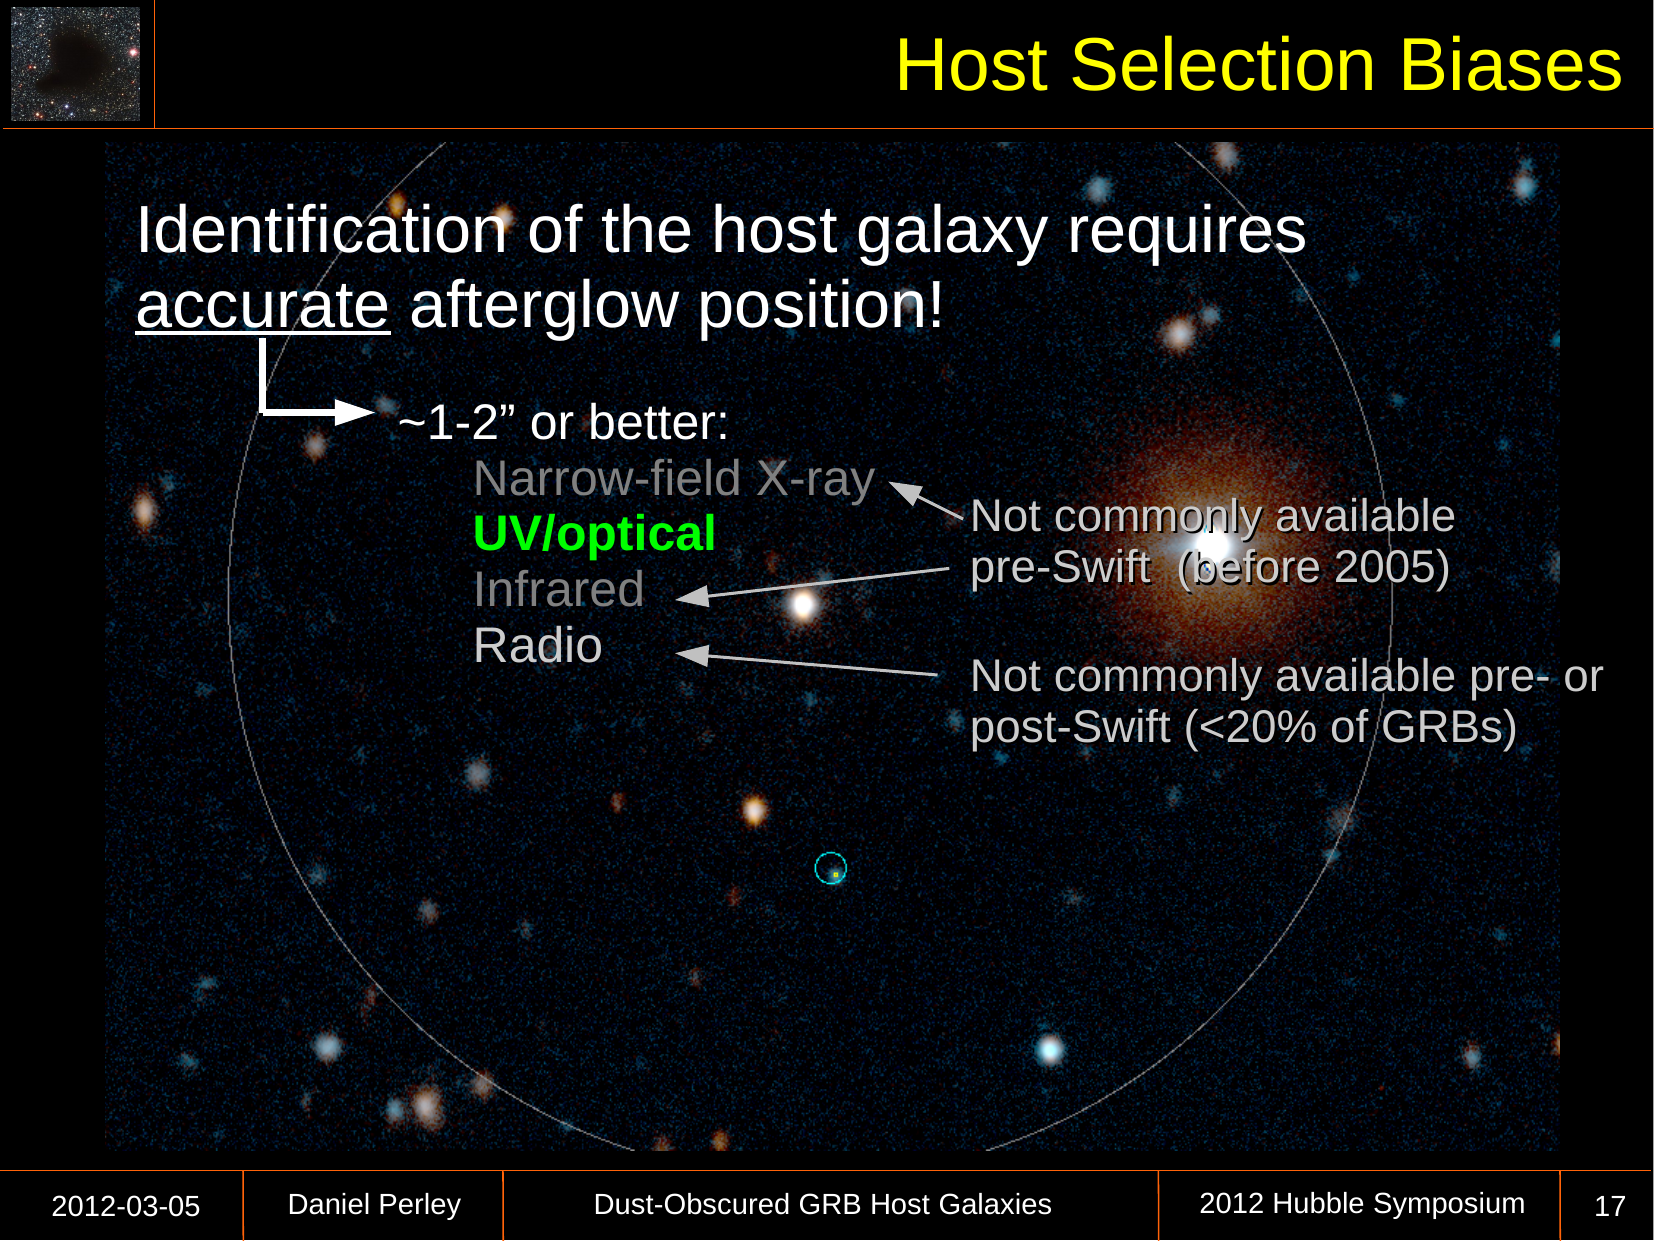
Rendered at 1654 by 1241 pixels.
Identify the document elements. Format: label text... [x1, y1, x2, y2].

title Host Selection Biases [594, 21, 1624, 108]
text_box Not commonly available pre-Swift (before 2005) [955, 482, 1631, 601]
text_box ~1-2” or better: Narrow-field X-ray UV/optical Infrared Radio [382, 386, 1583, 681]
picture [11, 7, 140, 121]
text_box Identification of the host galaxy requires accurate afterglow position! [120, 184, 1546, 582]
text_box Not commonly available pre- or post-Swift (<20% of GRBs) [955, 642, 1631, 760]
picture [105, 142, 1560, 1151]
